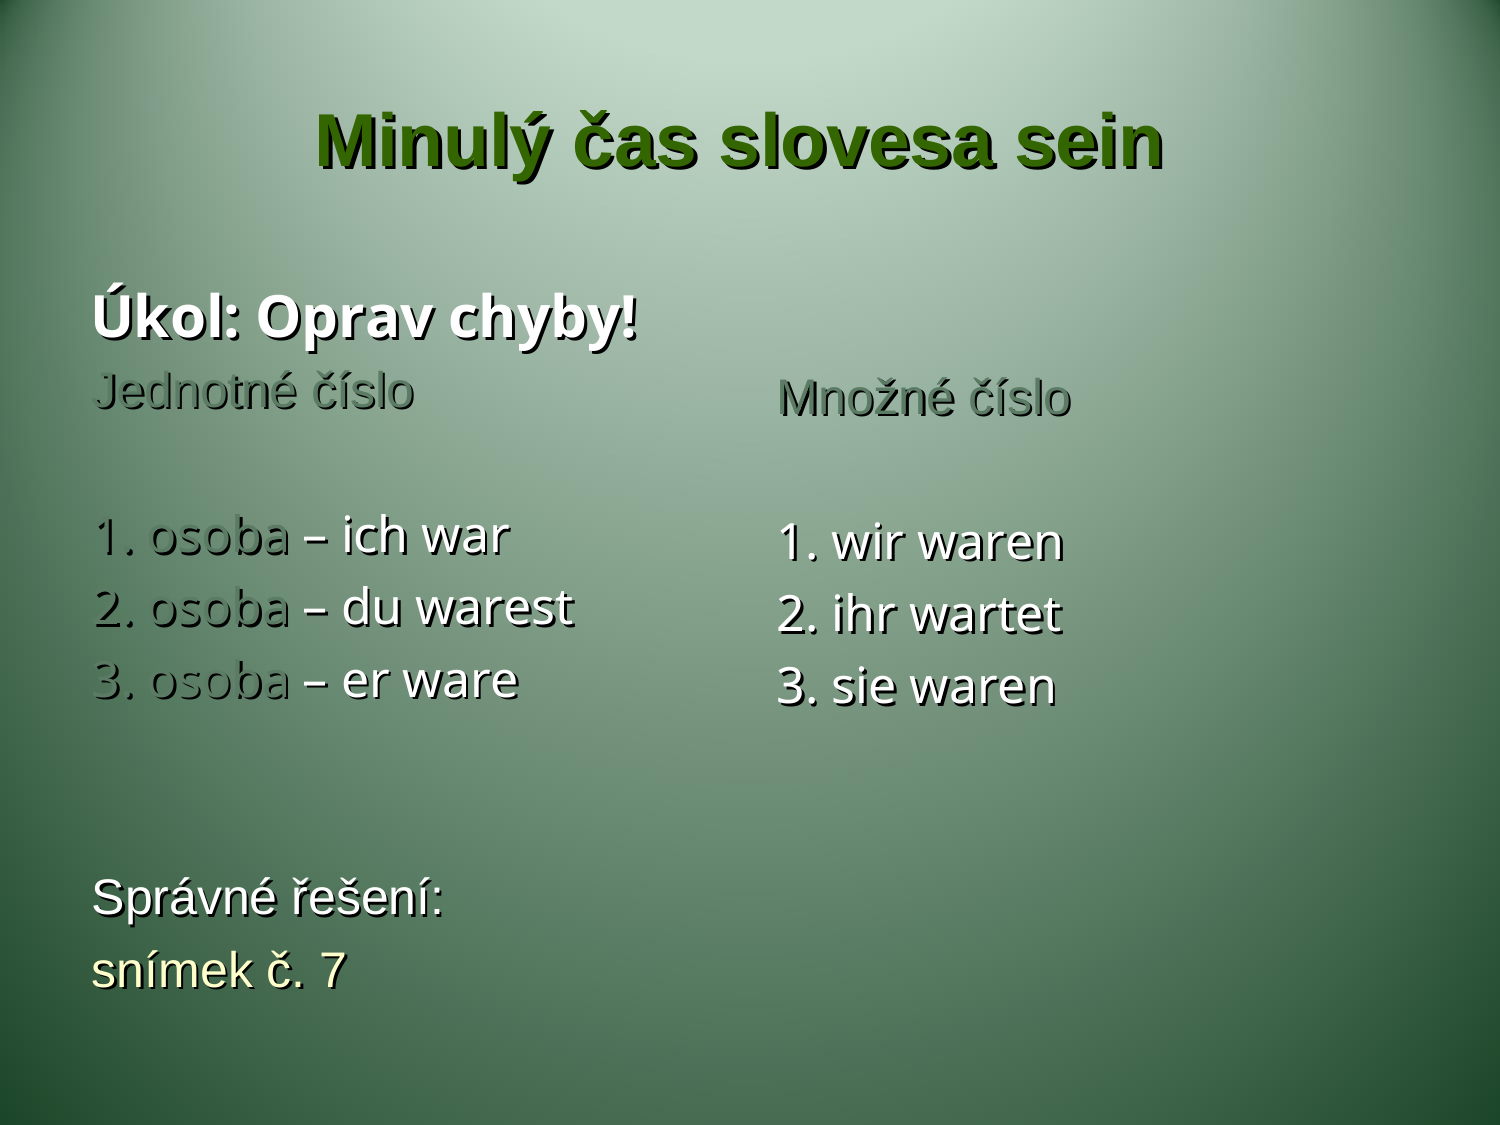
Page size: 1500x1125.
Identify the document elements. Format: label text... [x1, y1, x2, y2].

list Jednotné číslo 1. osoba – ich war 2. osoba – du warest 3. osoba – er ware Správné řešení: snímek č. 7 [76, 349, 740, 1005]
list Množné číslo 1. wir waren 2. ihr wartet 3. sie waren [761, 356, 1425, 1006]
title Minulý čas slovesa sein [64, 42, 1415, 230]
picture [0, 0, 1500, 1125]
list Úkol: Oprav chyby! [74, 251, 738, 357]
